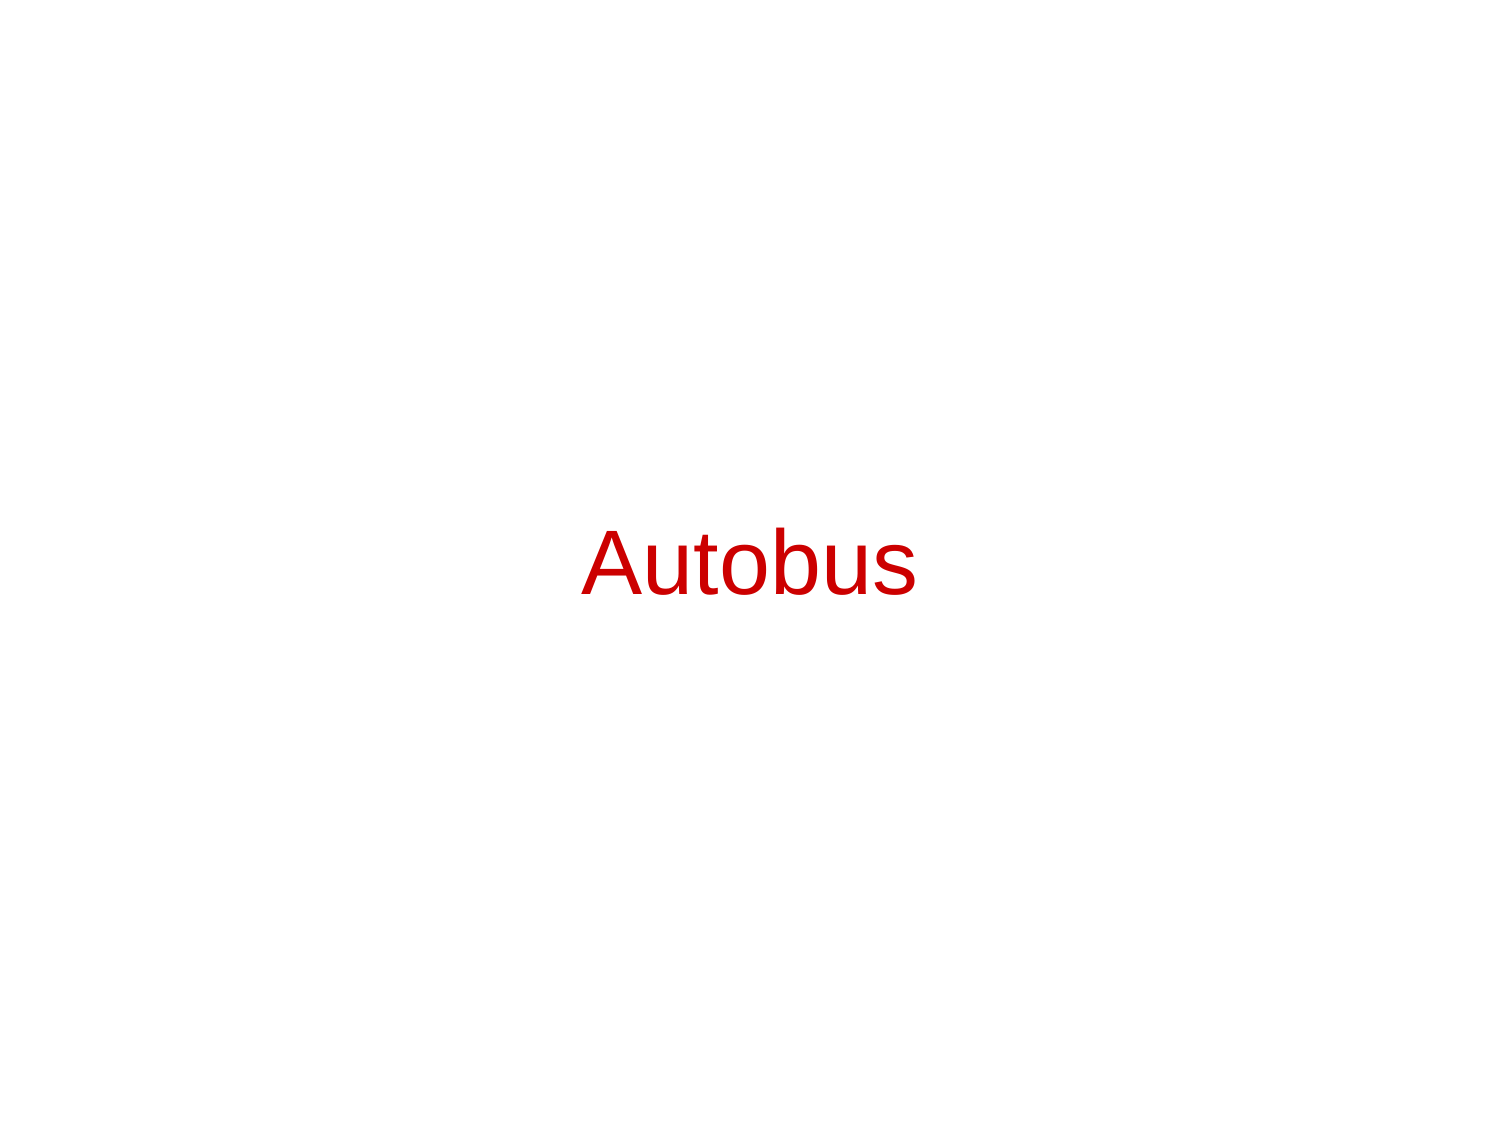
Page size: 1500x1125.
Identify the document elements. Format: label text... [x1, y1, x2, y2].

title Autobus [112, 468, 1388, 657]
